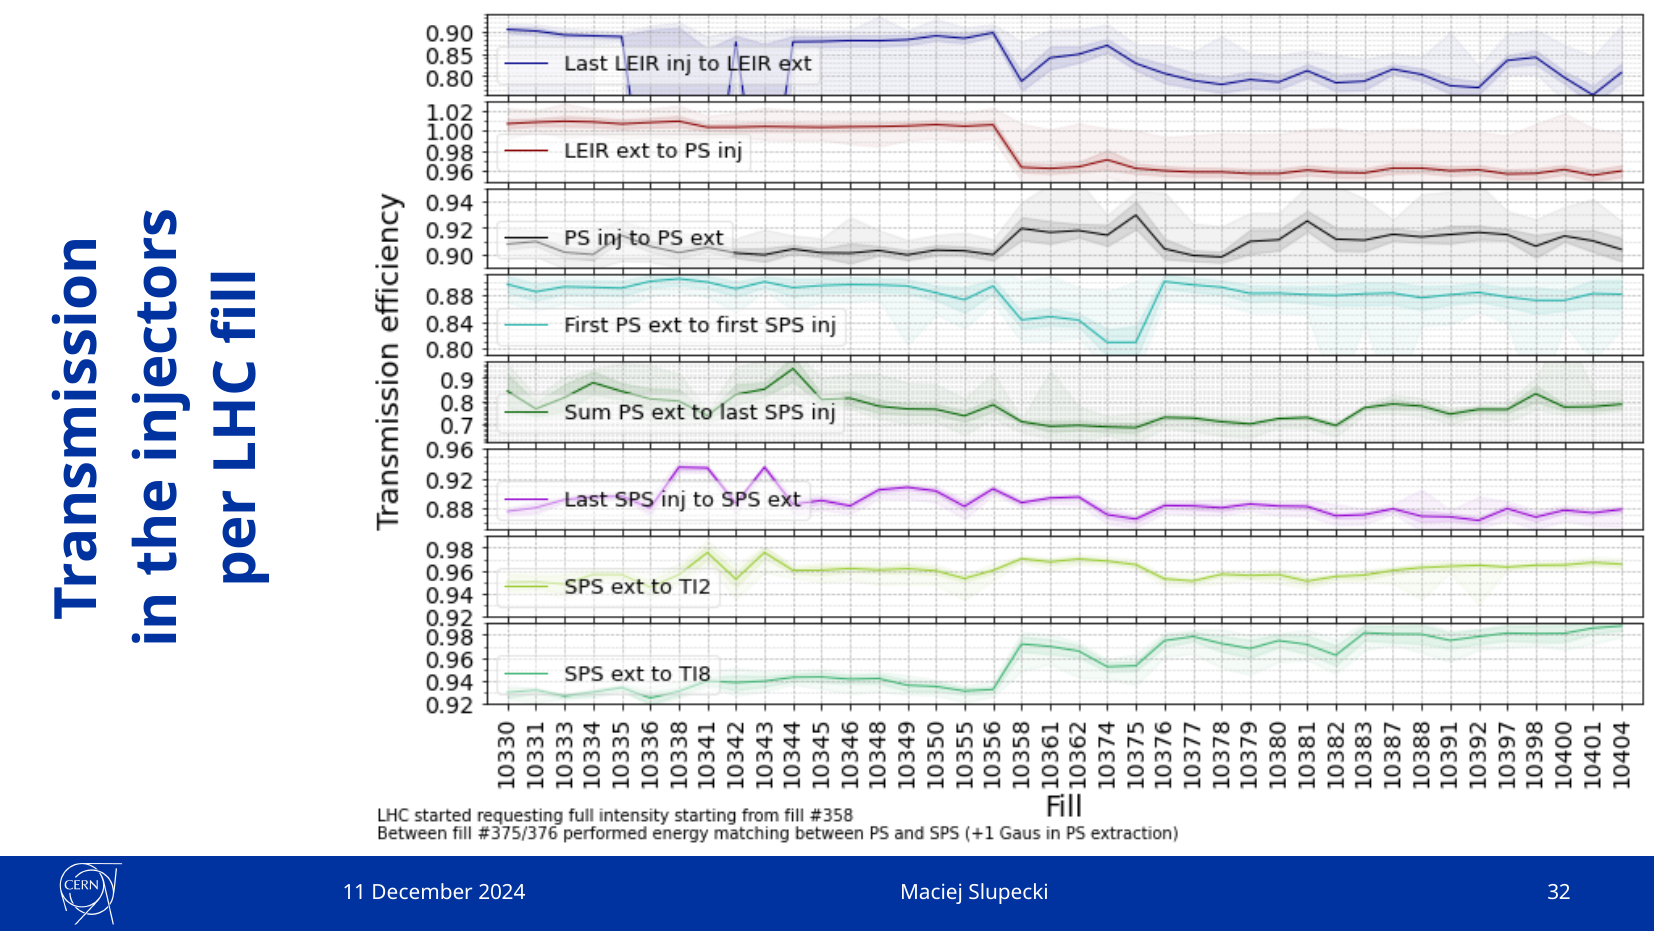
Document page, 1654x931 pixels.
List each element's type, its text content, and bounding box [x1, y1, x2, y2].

title Transmission in the injectors per LHC fill [51, 0, 256, 857]
picture [366, 3, 1654, 854]
picture [56, 859, 127, 928]
